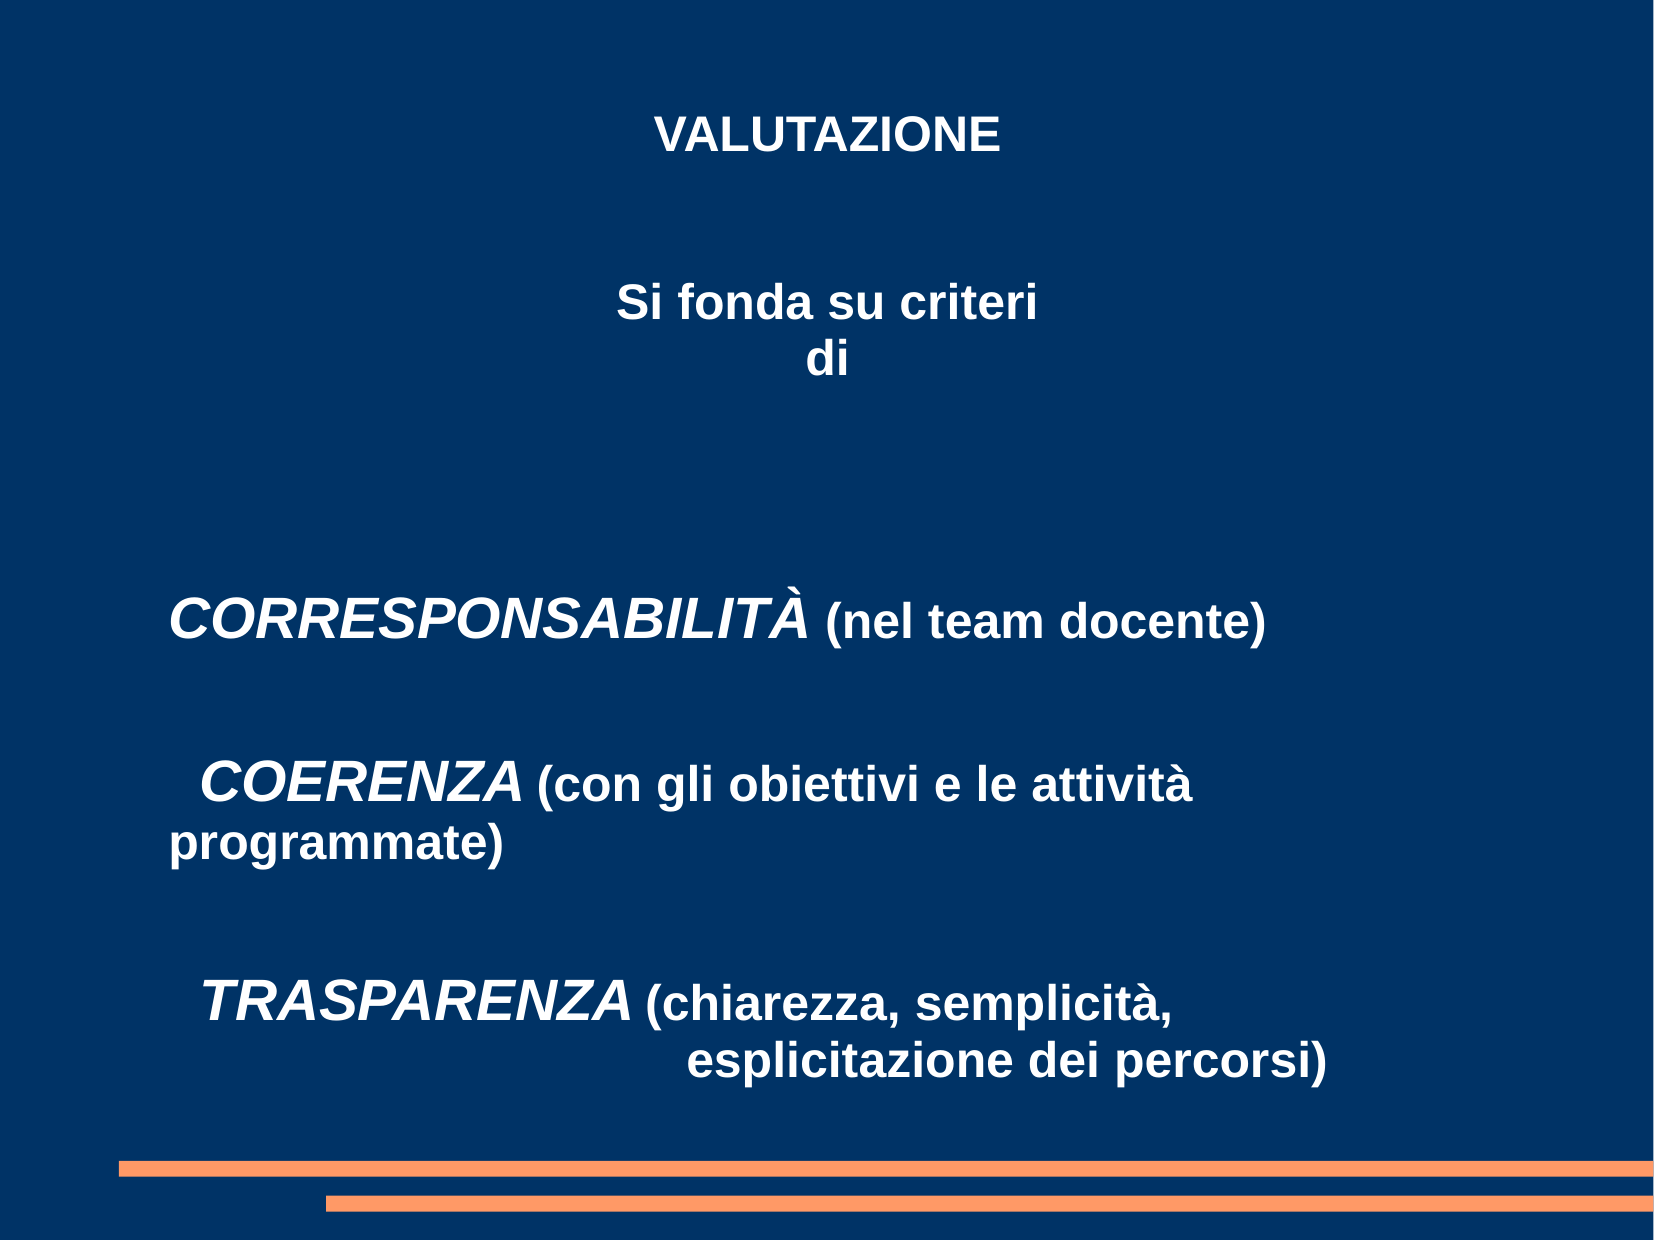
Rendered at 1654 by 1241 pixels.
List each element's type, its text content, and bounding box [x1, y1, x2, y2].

text_box CORRESPONSABILITÀ (nel team docente) COERENZA (con gli obiettivi e le attività programmate) TRASPARENZA (chiarezza, semplicità, esplicitazione dei percorsi) [153, 578, 1557, 1059]
text_box VALUTAZIONE Si fonda su criteri di [580, 99, 1075, 578]
text_box VALUTAZIONE Si fonda su criteri di [580, 1059, 1075, 1236]
